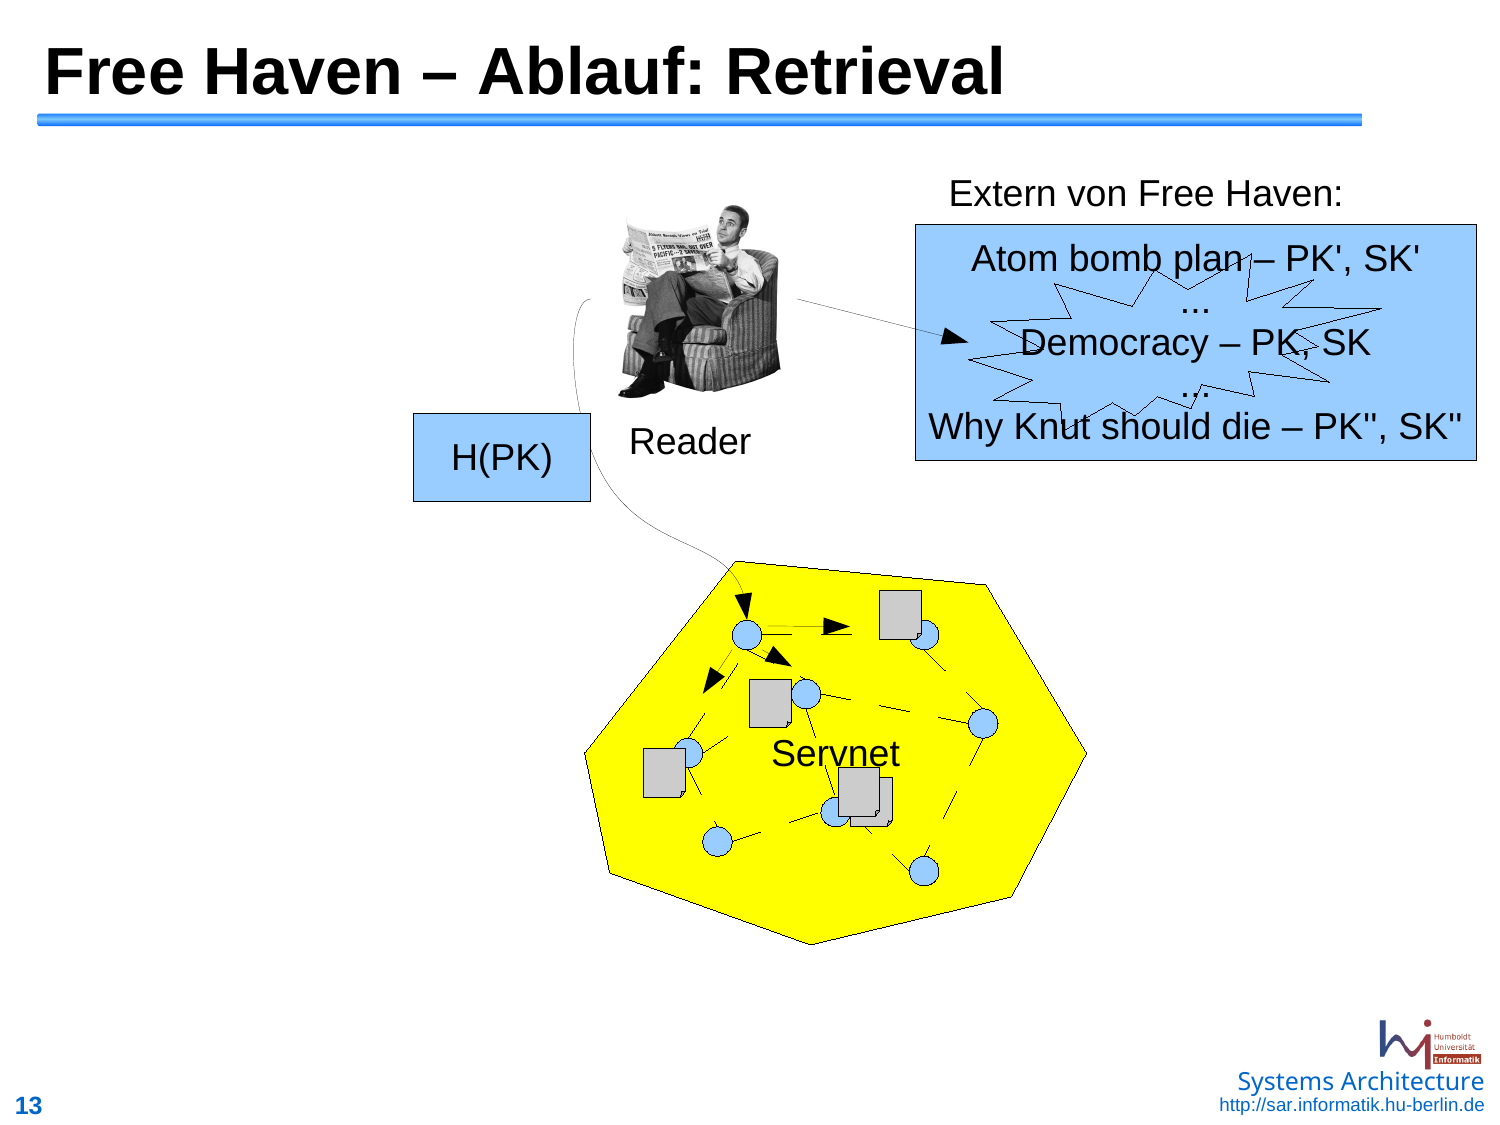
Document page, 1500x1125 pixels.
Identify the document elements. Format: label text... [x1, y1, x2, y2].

text_box Atom bomb plan – PK', SK' ... Democracy – PK, SK ... Why Knut should die – PK'', SK'' [915, 224, 1477, 461]
text_box Reader [614, 413, 767, 471]
text_box [879, 590, 939, 650]
text_box [909, 856, 939, 886]
text_box [968, 708, 999, 739]
title Free Haven – Ablauf: Retrieval [29, 24, 1500, 119]
text_box [702, 826, 733, 857]
text_box [732, 620, 762, 650]
text_box [643, 738, 703, 798]
text_box [820, 767, 893, 827]
text_box H(PK) [413, 413, 591, 502]
text_box Extern von Free Haven: [933, 165, 1359, 223]
picture [1376, 1016, 1483, 1071]
picture [590, 177, 798, 421]
text_box [749, 679, 821, 728]
text_box Servnet [584, 561, 1087, 945]
